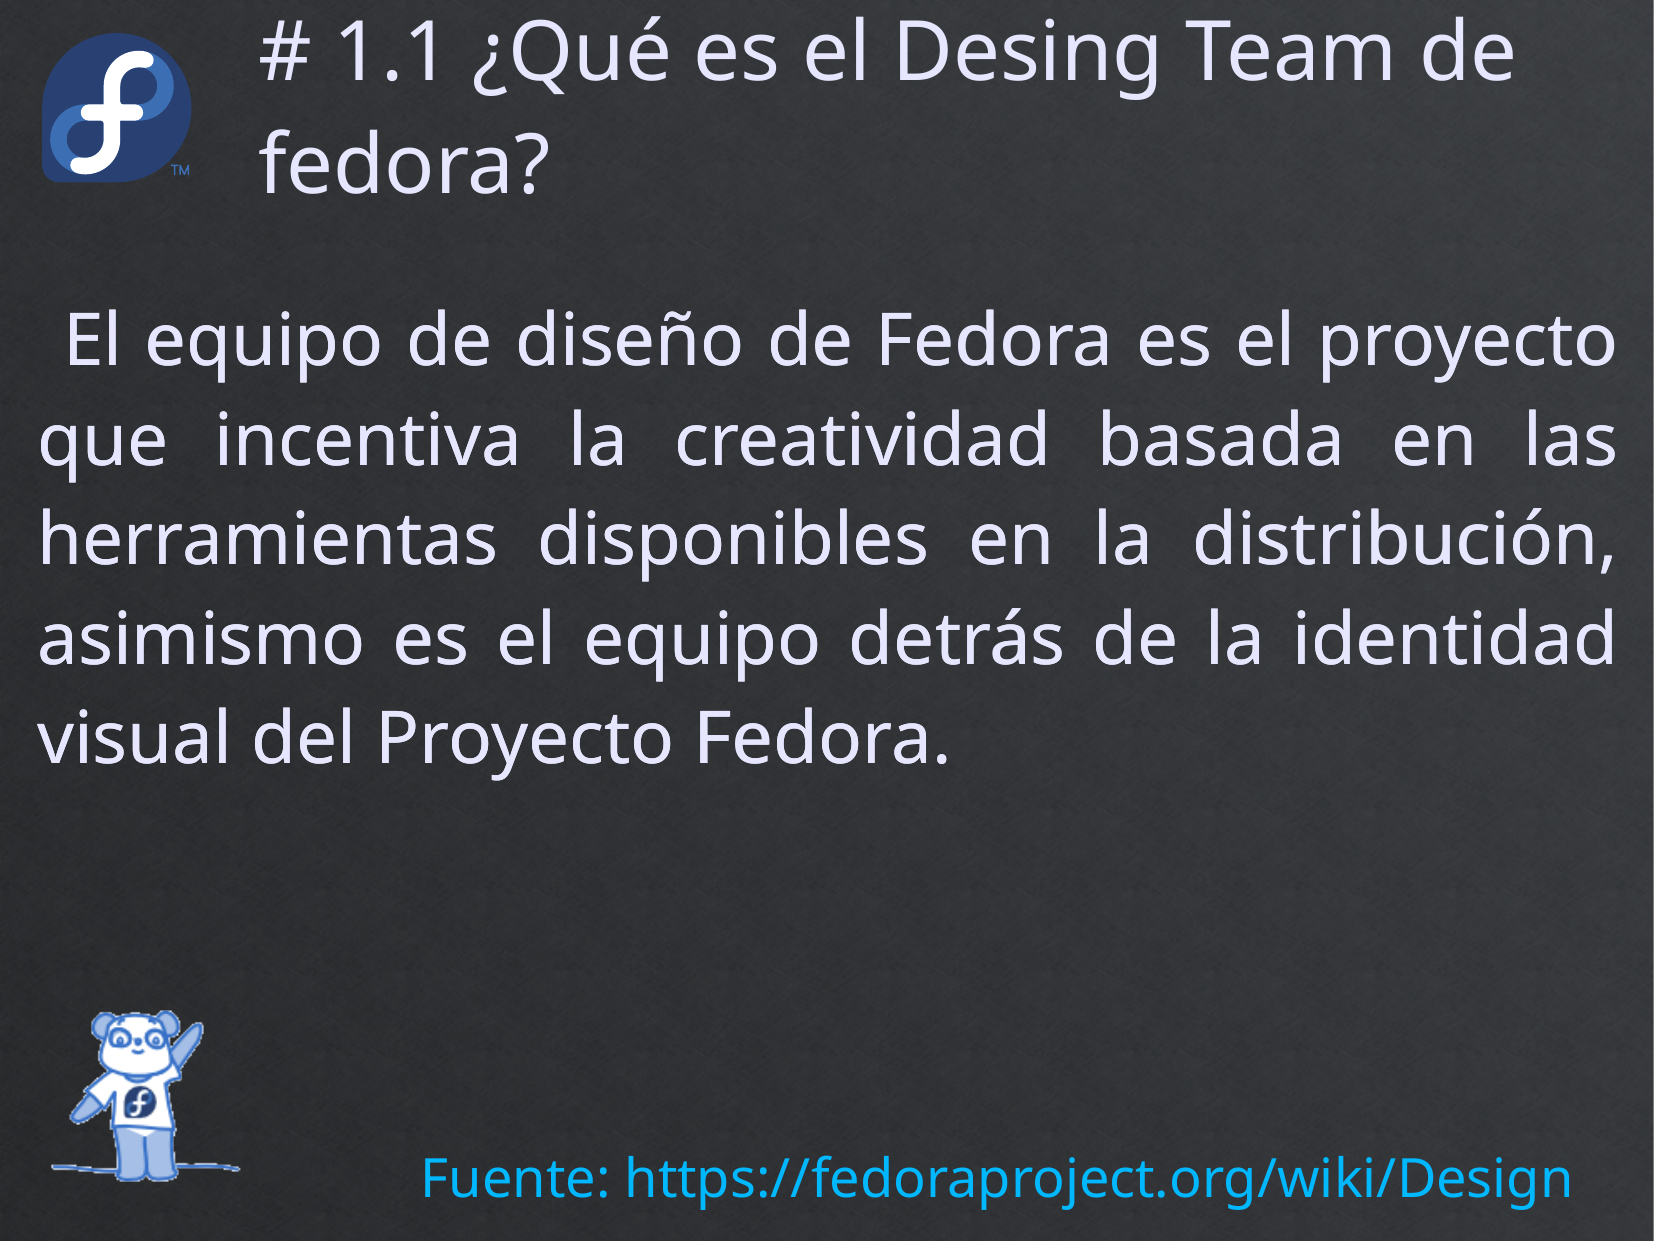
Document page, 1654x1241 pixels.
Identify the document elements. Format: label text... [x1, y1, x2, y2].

picture [0, 0, 1654, 1241]
title # 1.1 ¿Qué es el Desing Team de fedora? [267, 1, 1642, 210]
text_box Fuente: https://fedoraproject.org/wiki/Design [0, 1139, 1576, 1213]
text_box El equipo de diseño de Fedora es el proyecto que incentiva la creatividad basada en las herramientas disponibles en la distribución, asimismo es el equipo detrás de la identidad visual del Proyecto Fedora. [37, 257, 1621, 916]
